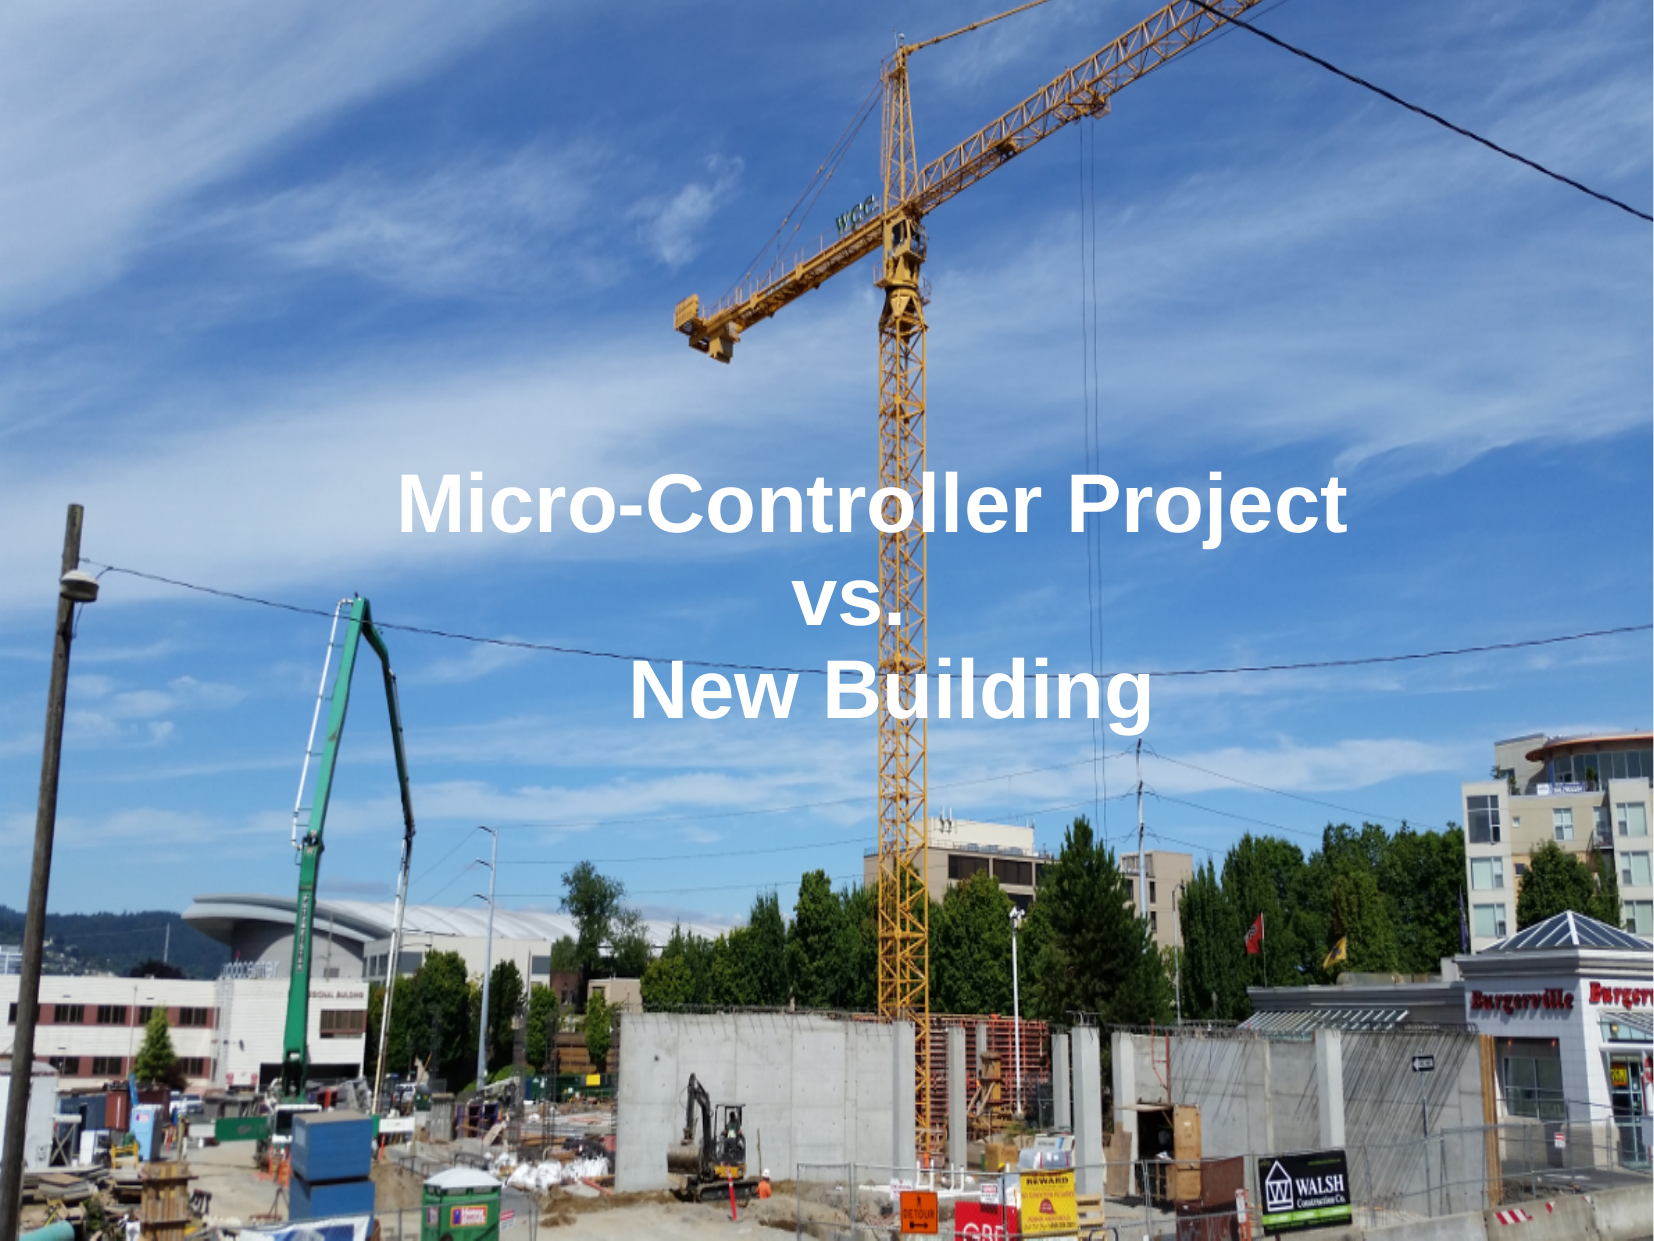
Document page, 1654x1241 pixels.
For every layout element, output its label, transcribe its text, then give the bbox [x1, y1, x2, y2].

text_box Micro-Controller Project vs. New Building [265, 450, 1486, 745]
picture [0, 0, 1654, 1241]
